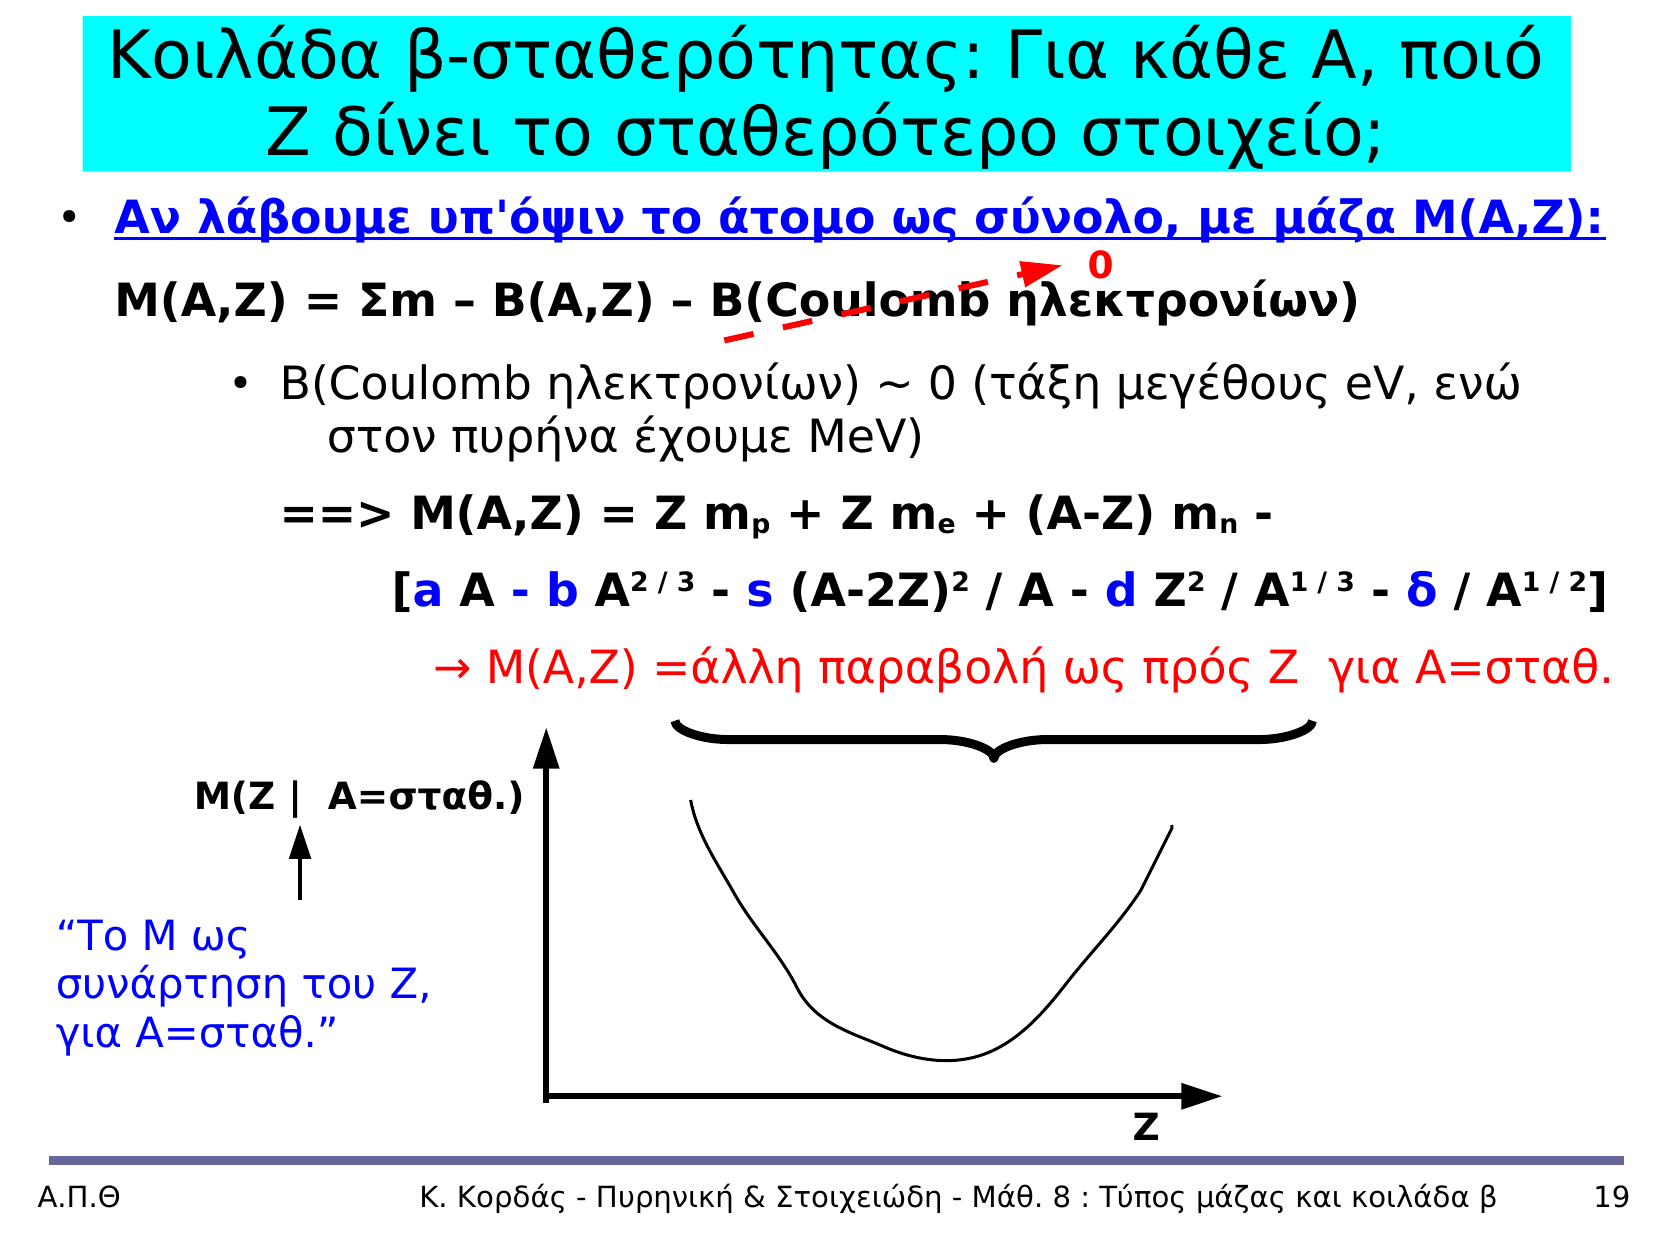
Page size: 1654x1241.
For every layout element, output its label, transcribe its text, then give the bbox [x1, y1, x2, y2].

text_box Μ(Ζ | Α=σταθ.) [178, 767, 554, 827]
text_box Ζ [1117, 1098, 1493, 1158]
list Αν λάβουμε υπ'όψιν το άτομο ως σύνολο, με μάζα Μ(Α,Ζ): M(A,Z) = Σm – B(A,Z) – B(Coulomb ηλεκτρονίων) B(Coulomb ηλεκτρονίων) ~ 0 (τάξη μεγέθους eV, ενώ στον πυρήνα έχουμε MeV) ==> M(A,Z) = Z mp + Z me + (A-Z) mn - [a A - b A2 / 3 - s (Α-2Z)2 / A - d Z2 / A1 / 3 - δ / A1 / 2] → M(A,Z) =άλλη παραβολή ως πρός Ζ για Α=σταθ. [43, 191, 1619, 1129]
text_box “Το Μ ως συνάρτηση του Ζ, για Α=σταθ.” [41, 903, 492, 1066]
title Κοιλάδα β-σταθερότητας: Για κάθε Α, ποιό Ζ δίνει το σταθερότερο στοιχείο; [82, 16, 1571, 172]
